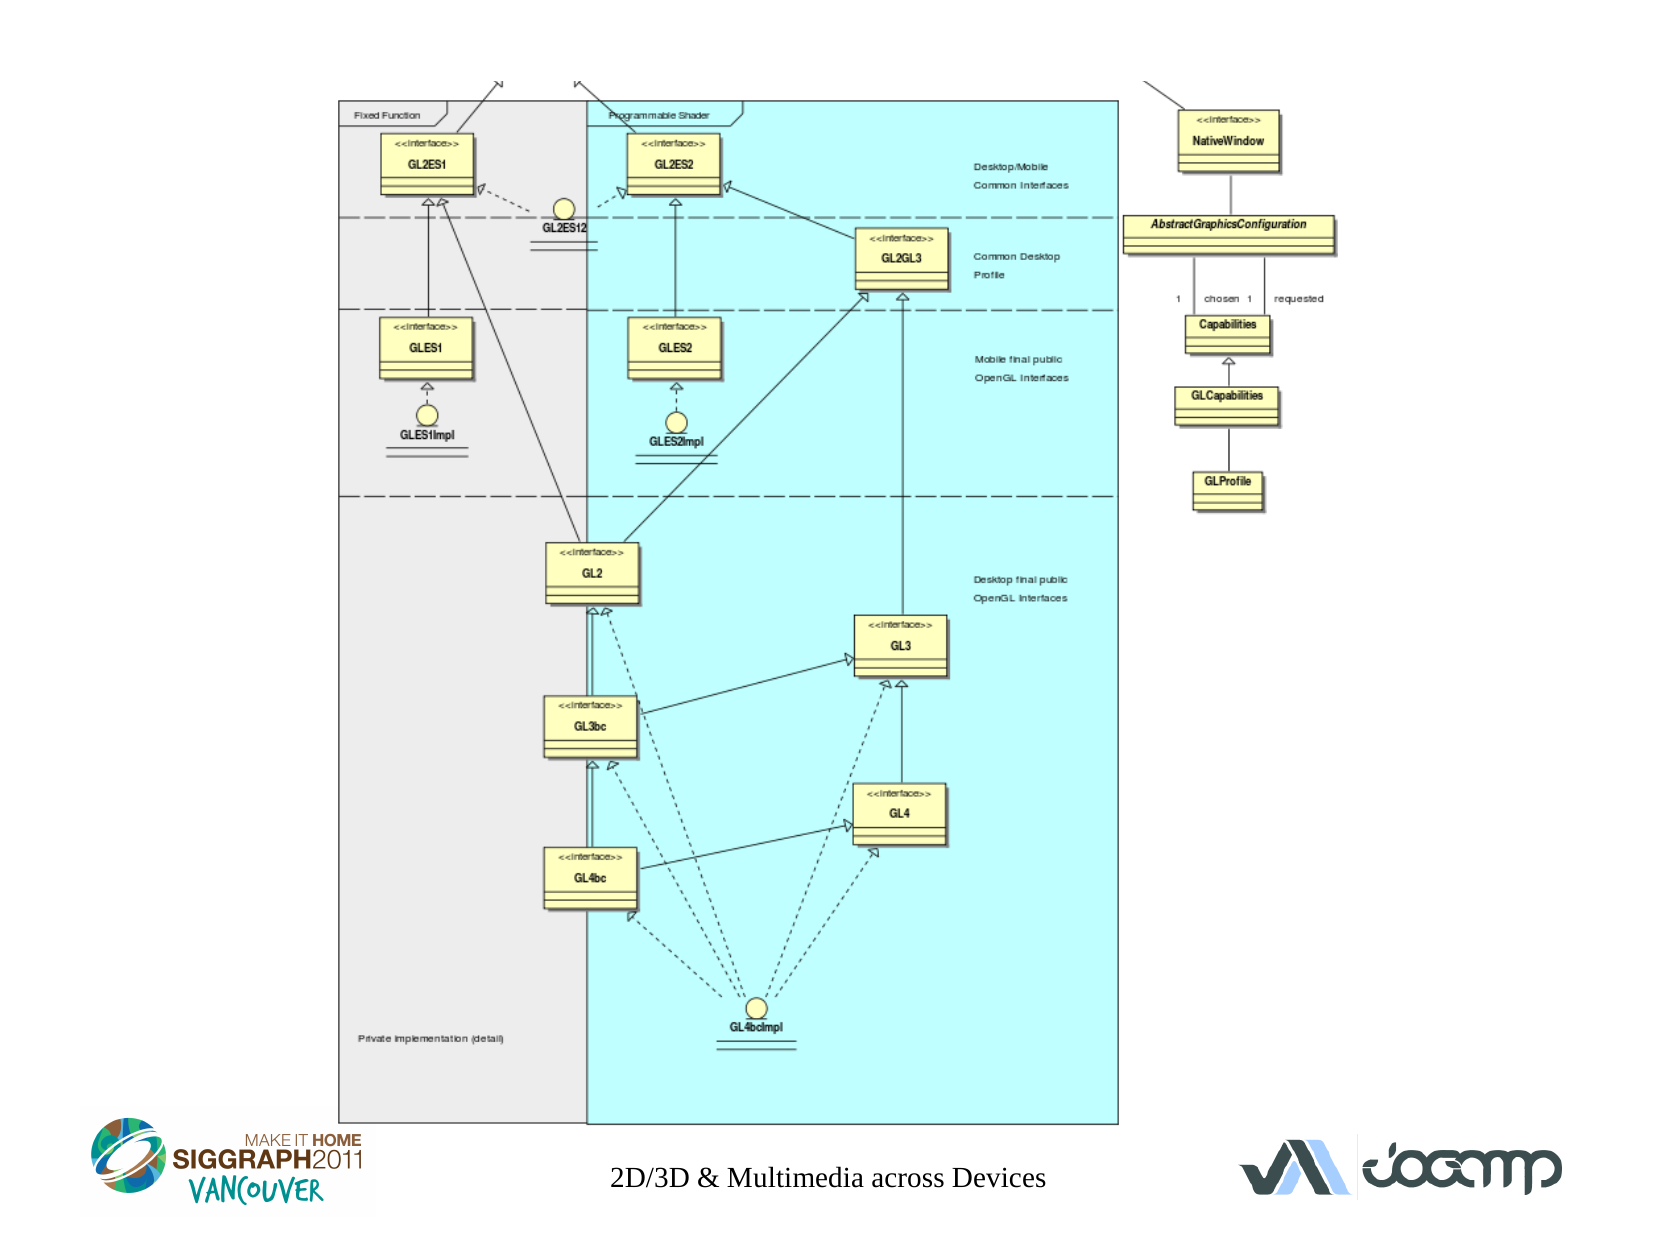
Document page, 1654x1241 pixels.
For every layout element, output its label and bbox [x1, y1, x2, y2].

picture [80, 81, 1562, 1217]
